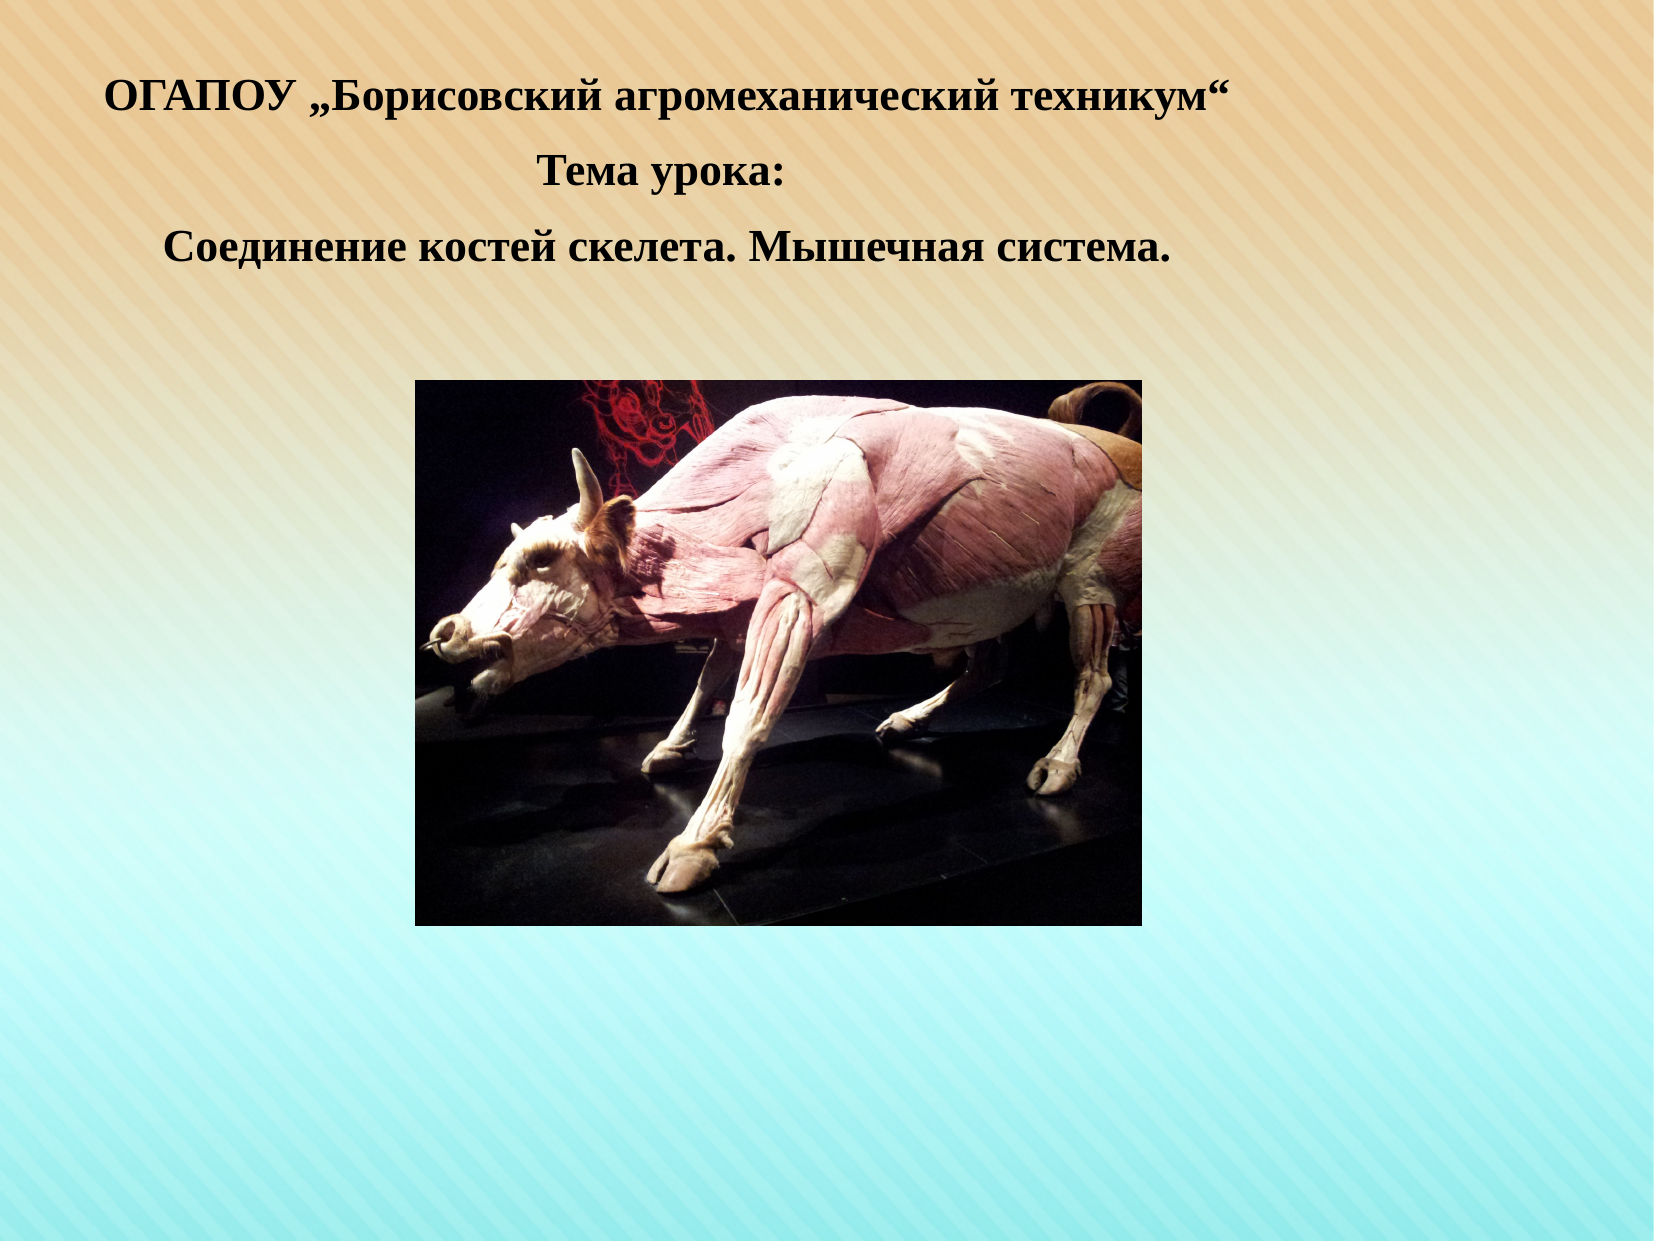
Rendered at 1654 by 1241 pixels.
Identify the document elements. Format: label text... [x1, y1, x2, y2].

text_box ОГАПОУ „Борисовский агромеханический техникум“ Тема урока: Соединение костей скелета. Мышечная система. [88, 62, 1595, 473]
picture [415, 380, 1142, 926]
